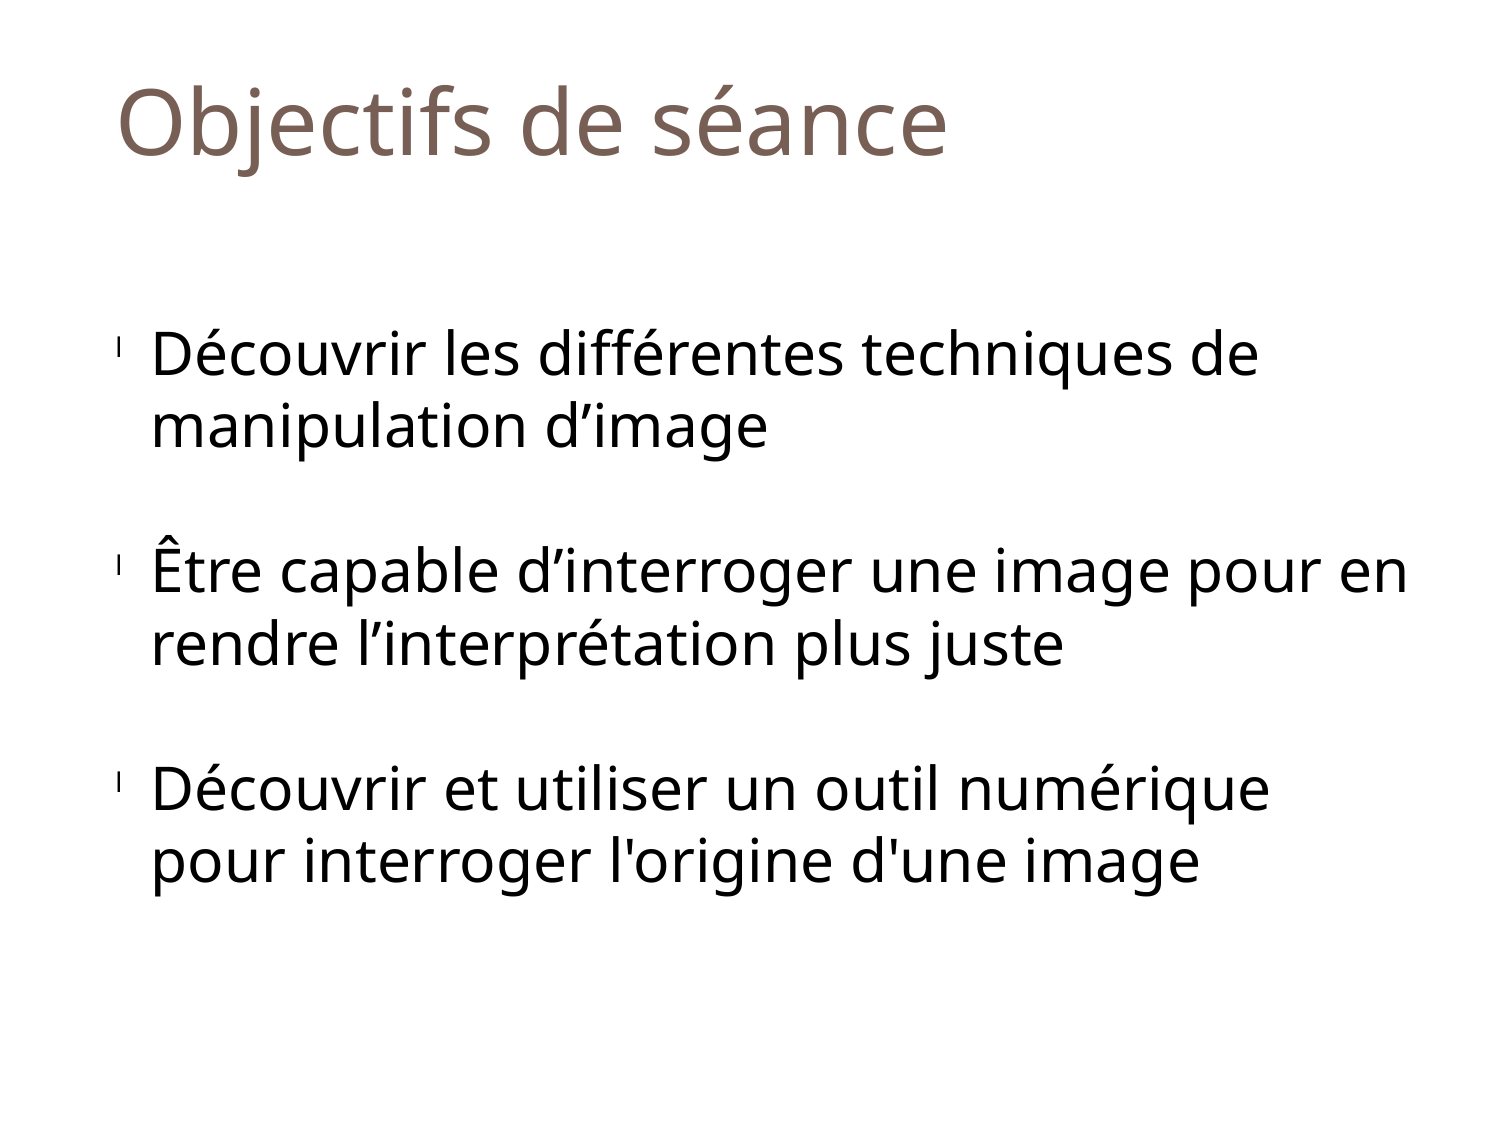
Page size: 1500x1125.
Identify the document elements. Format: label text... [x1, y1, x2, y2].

text_box Objectifs de séance [100, 37, 1438, 200]
text_box Découvrir les différentes techniques de manipulation d’image Être capable d’interroger une image pour en rendre l’interprétation plus juste Découvrir et utiliser un outil numérique pour interroger l'origine d'une image [100, 262, 1438, 1000]
